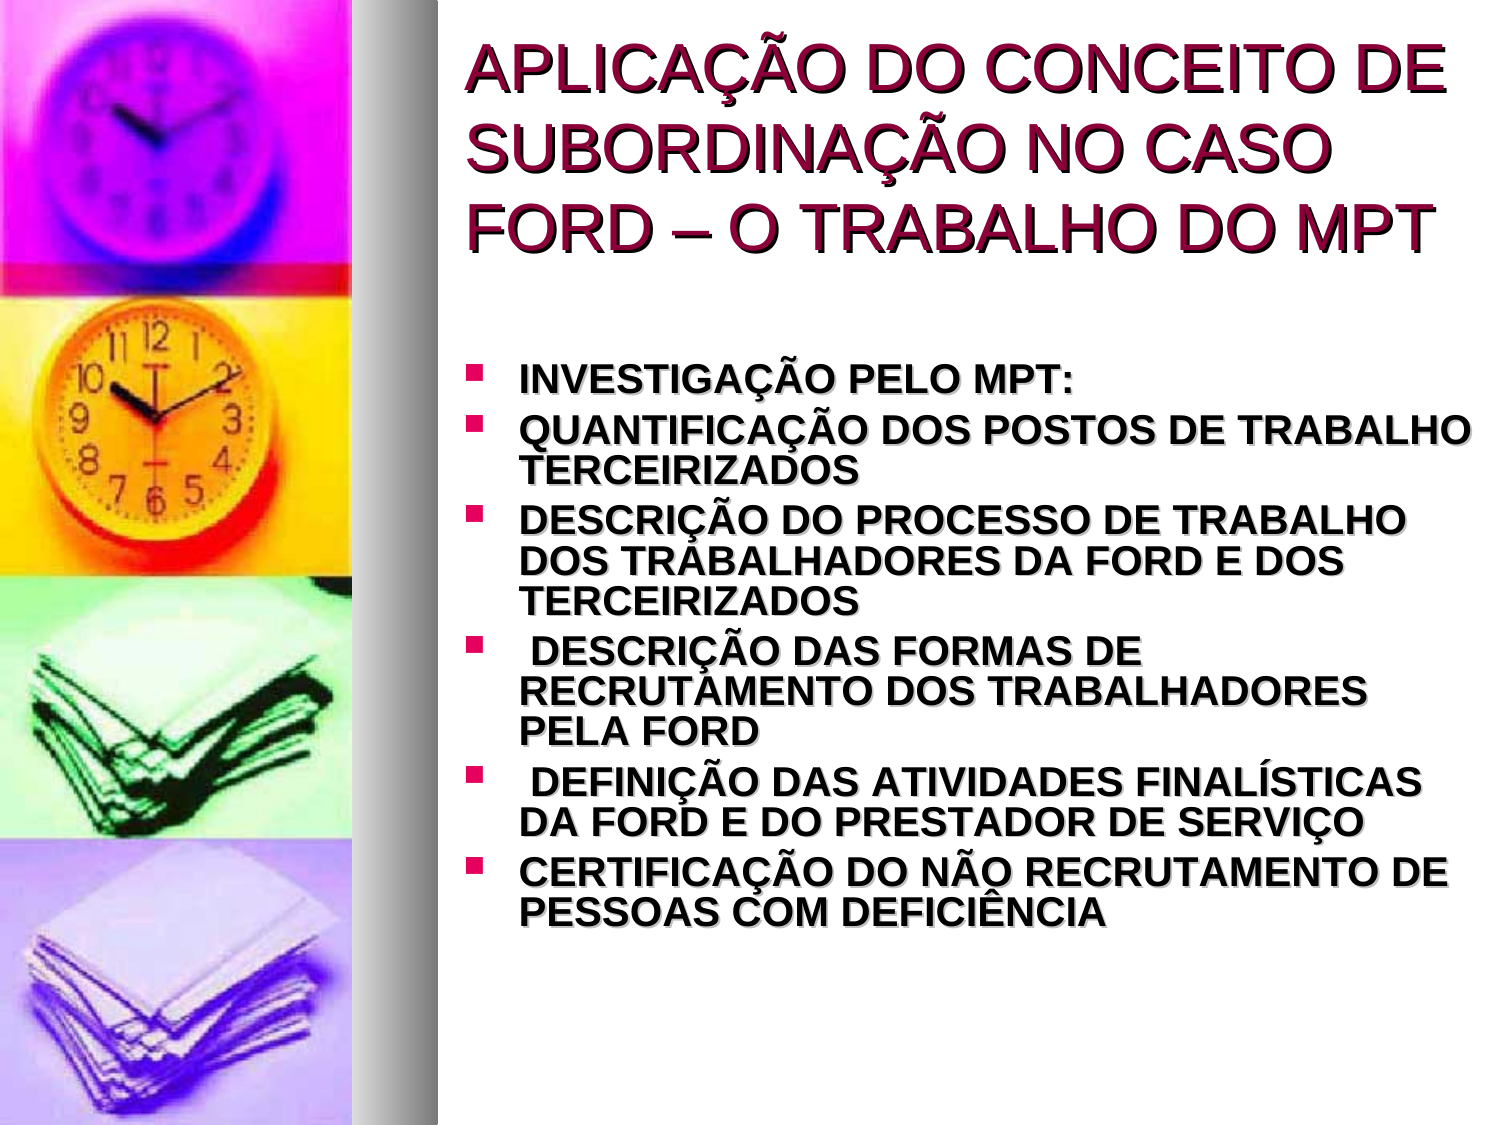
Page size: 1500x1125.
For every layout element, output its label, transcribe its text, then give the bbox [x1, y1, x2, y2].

picture [0, 0, 352, 1125]
title APLICAÇÃO DO CONCEITO DE SUBORDINAÇÃO NO CASO FORD – O TRABALHO DO MPT [450, 16, 1500, 272]
list INVESTIGAÇÃO PELO MPT: QUANTIFICAÇÃO DOS POSTOS DE TRABALHO TERCEIRIZADOS DESCRIÇÃO DO PROCESSO DE TRABALHO DOS TRABALHADORES DA FORD E DOS TERCEIRIZADOS DESCRIÇÃO DAS FORMAS DE RECRUTAMENTO DOS TRABALHADORES PELA FORD DEFINIÇÃO DAS ATIVIDADES FINALÍSTICAS DA FORD E DO PRESTADOR DE SERVIÇO CERTIFICAÇÃO DO NÃO RECRUTAMENTO DE PESSOAS COM DEFICIÊNCIA [448, 354, 1499, 1124]
